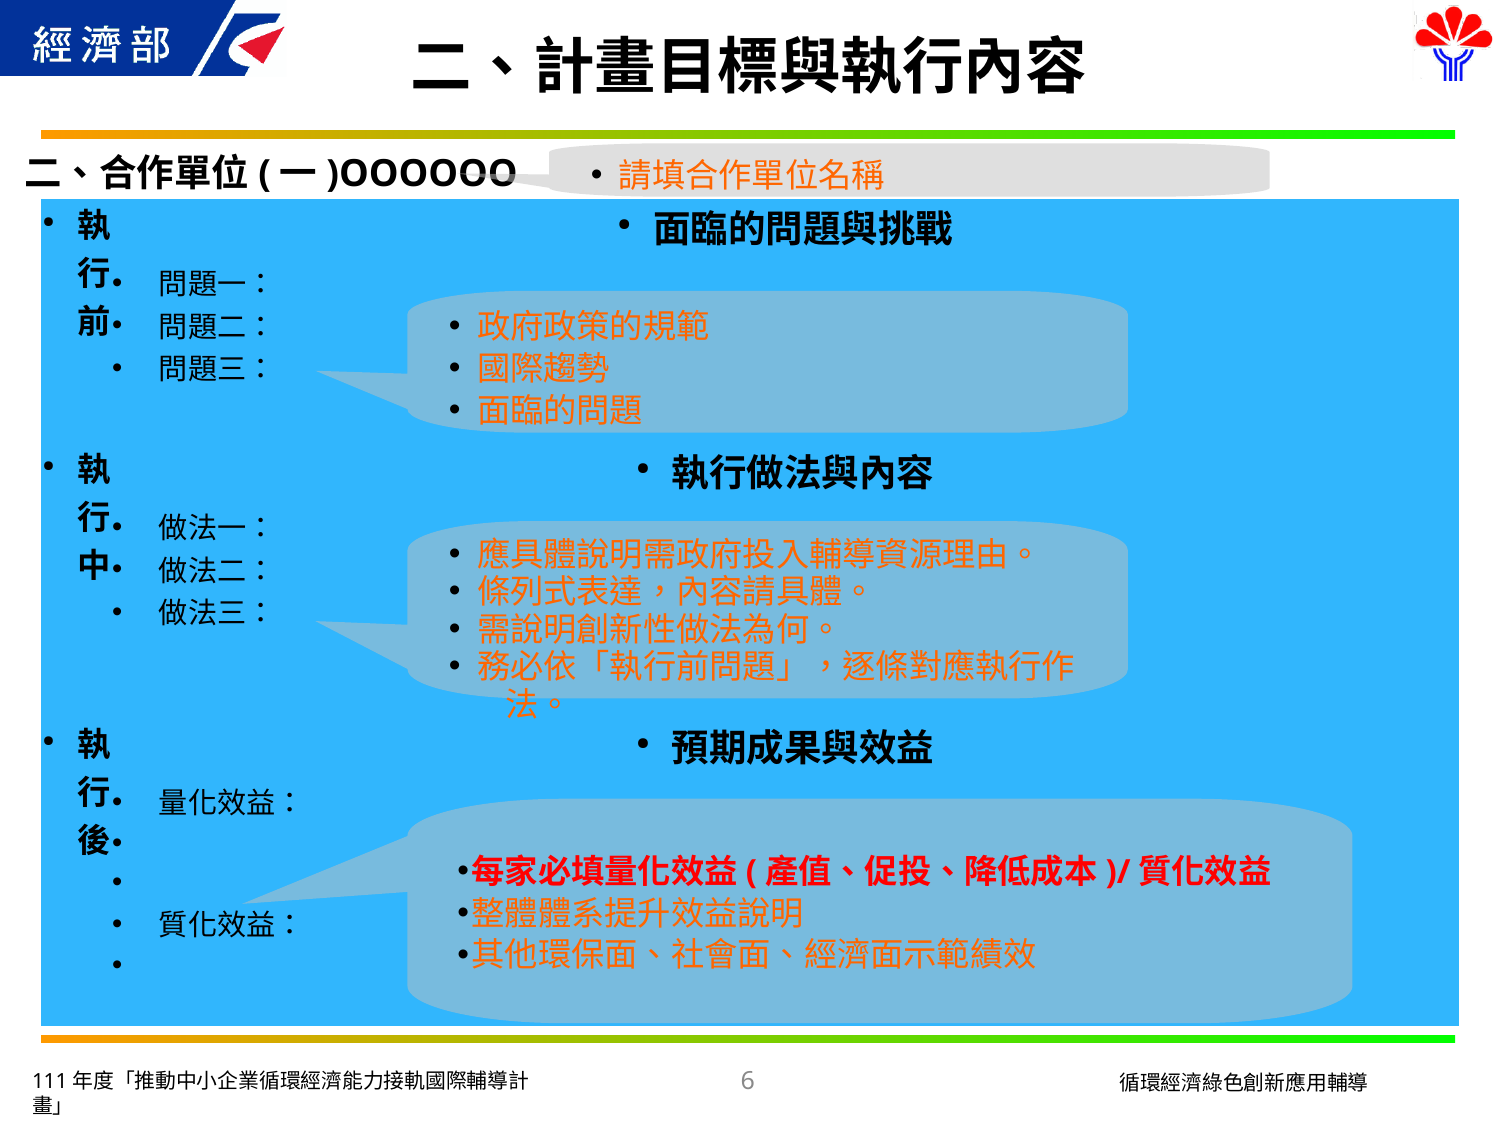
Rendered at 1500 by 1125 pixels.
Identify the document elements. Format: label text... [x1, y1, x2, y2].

text_box 6 [572, 1051, 923, 1112]
text_box 請填合作單位名稱 [457, 143, 1270, 197]
table_cell 做法一： 做法二： 做法三： [112, 505, 1459, 718]
title 二、計畫目標與執行內容 [0, 19, 1497, 109]
table_header 面臨的問題與挑戰 [112, 199, 1459, 261]
table_cell 執行中 [41, 443, 112, 718]
table_cell 問題一： 問題二： 問題三： [112, 261, 1459, 443]
table_cell 預期成果與效益 [112, 718, 1459, 780]
table_cell 執行做法與內容 [112, 443, 1459, 505]
table_cell 量化效益： 質化效益： [112, 780, 1459, 1026]
text_box 每家必填量化效益(產值、促投、降低成本)/質化效益 整體體系提升效益說明 其他環保面、社會面、經濟面示範績效 [242, 798, 1353, 1024]
text_box 應具體說明需政府投入輔導資源理由。 條列式表達，內容請具體。 需說明創新性做法為何。 務必依「執行前問題」，逐條對應執行作法。 [315, 521, 1128, 699]
text_box 二、合作單位(一)OOOOOO [9, 141, 533, 202]
text_box 政府政策的規範 國際趨勢 面臨的問題 [315, 290, 1128, 433]
table_header 執行前 [41, 202, 112, 443]
table_cell 執行後 [41, 718, 112, 1026]
